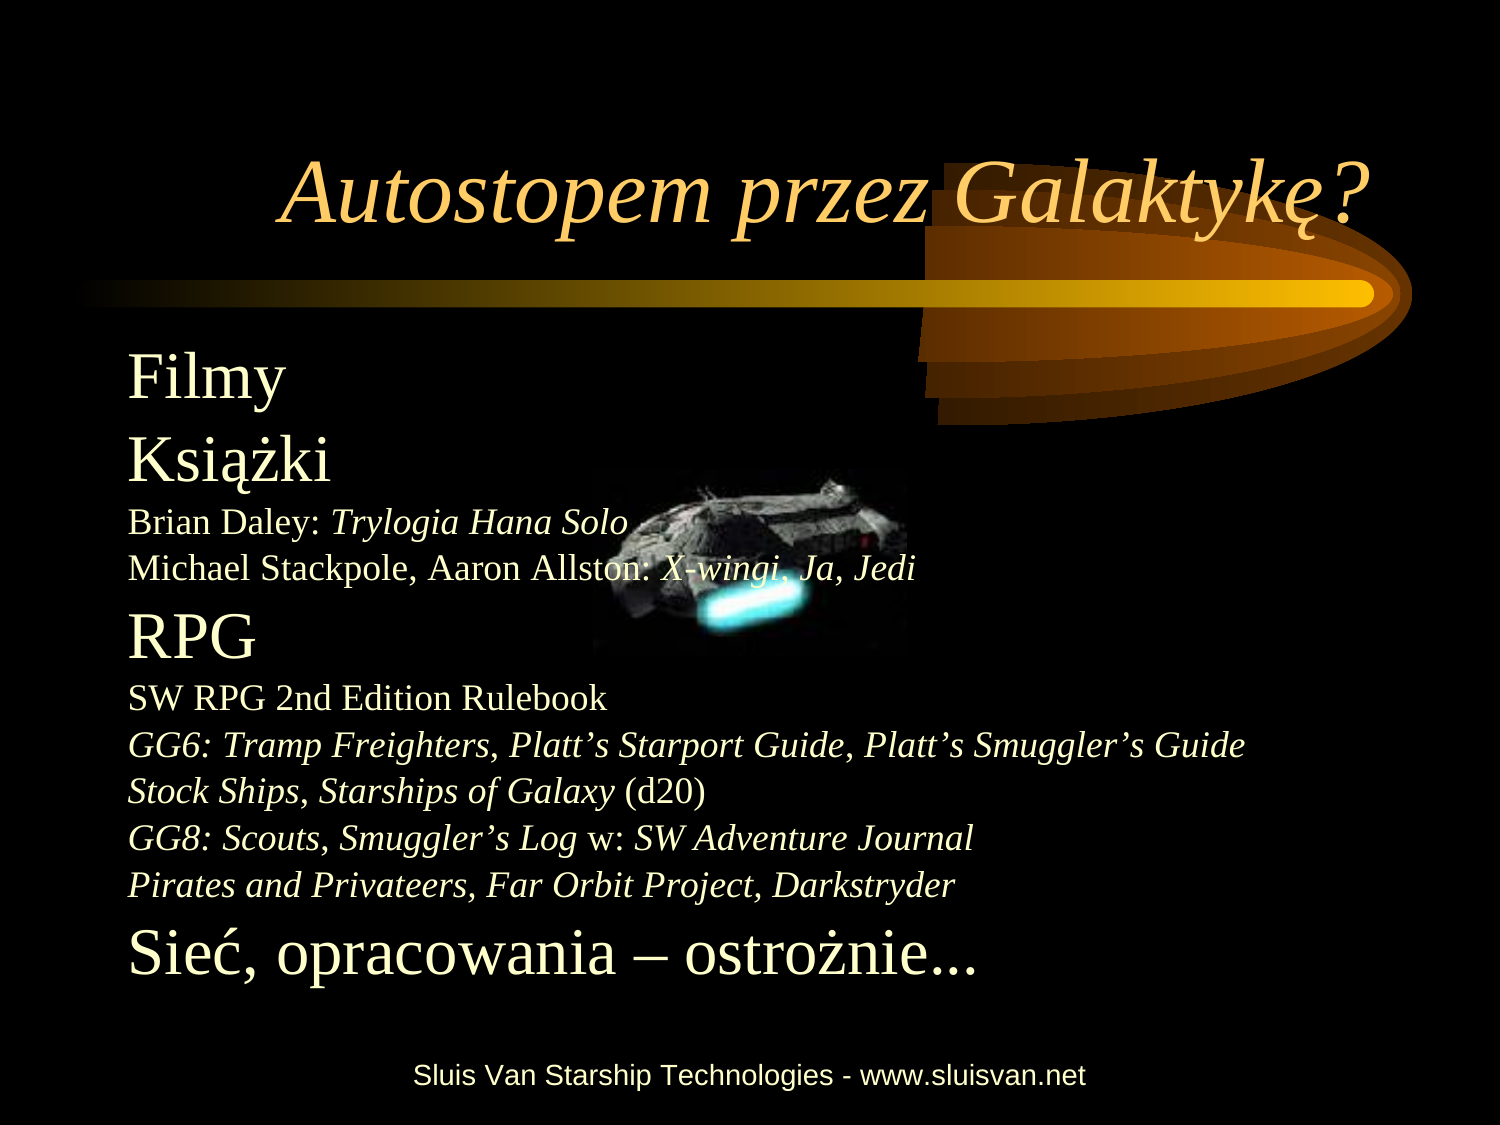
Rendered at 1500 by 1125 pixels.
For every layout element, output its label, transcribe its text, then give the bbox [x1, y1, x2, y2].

title Autostopem przez Galaktykę? [112, 62, 1388, 250]
list Filmy Książki Brian Daley: Trylogia Hana Solo Michael Stackpole, Aaron Allston: X-wingi, Ja, Jedi RPG SW RPG 2nd Edition Rulebook GG6: Tramp Freighters, Platt’s Starport Guide, Platt’s Smuggler’s Guide Stock Ships, Starships of Galaxy (d20) GG8: Scouts, Smuggler’s Log w: SW Adventure Journal Pirates and Privateers, Far Orbit Project, Darkstryder Sieć, opracowania – ostrożnie... [112, 337, 1388, 1039]
